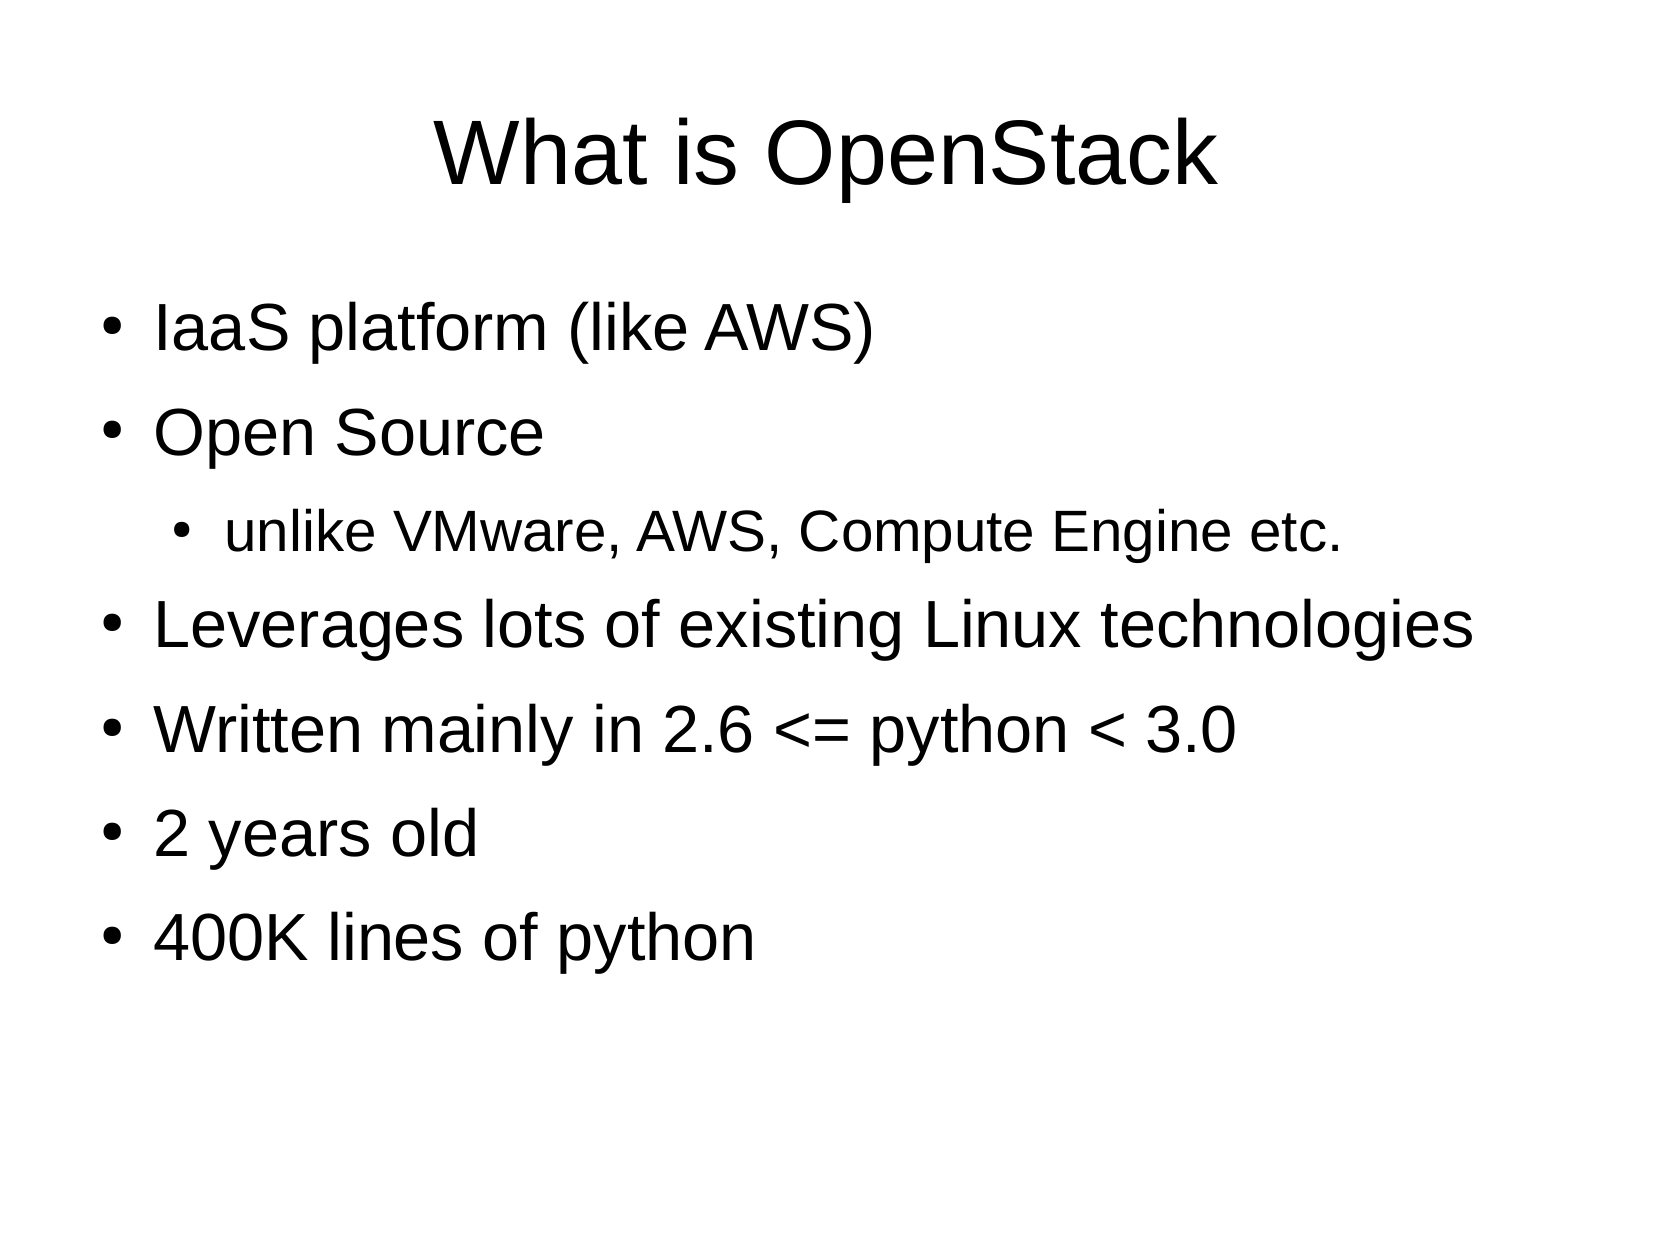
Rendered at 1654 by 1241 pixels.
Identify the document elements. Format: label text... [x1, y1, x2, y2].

title What is OpenStack [82, 49, 1571, 257]
list IaaS platform (like AWS) Open Source unlike VMware, AWS, Compute Engine etc. Leverages lots of existing Linux technologies Written mainly in 2.6 <= python < 3.0 2 years old 400K lines of python [82, 290, 1571, 1109]
